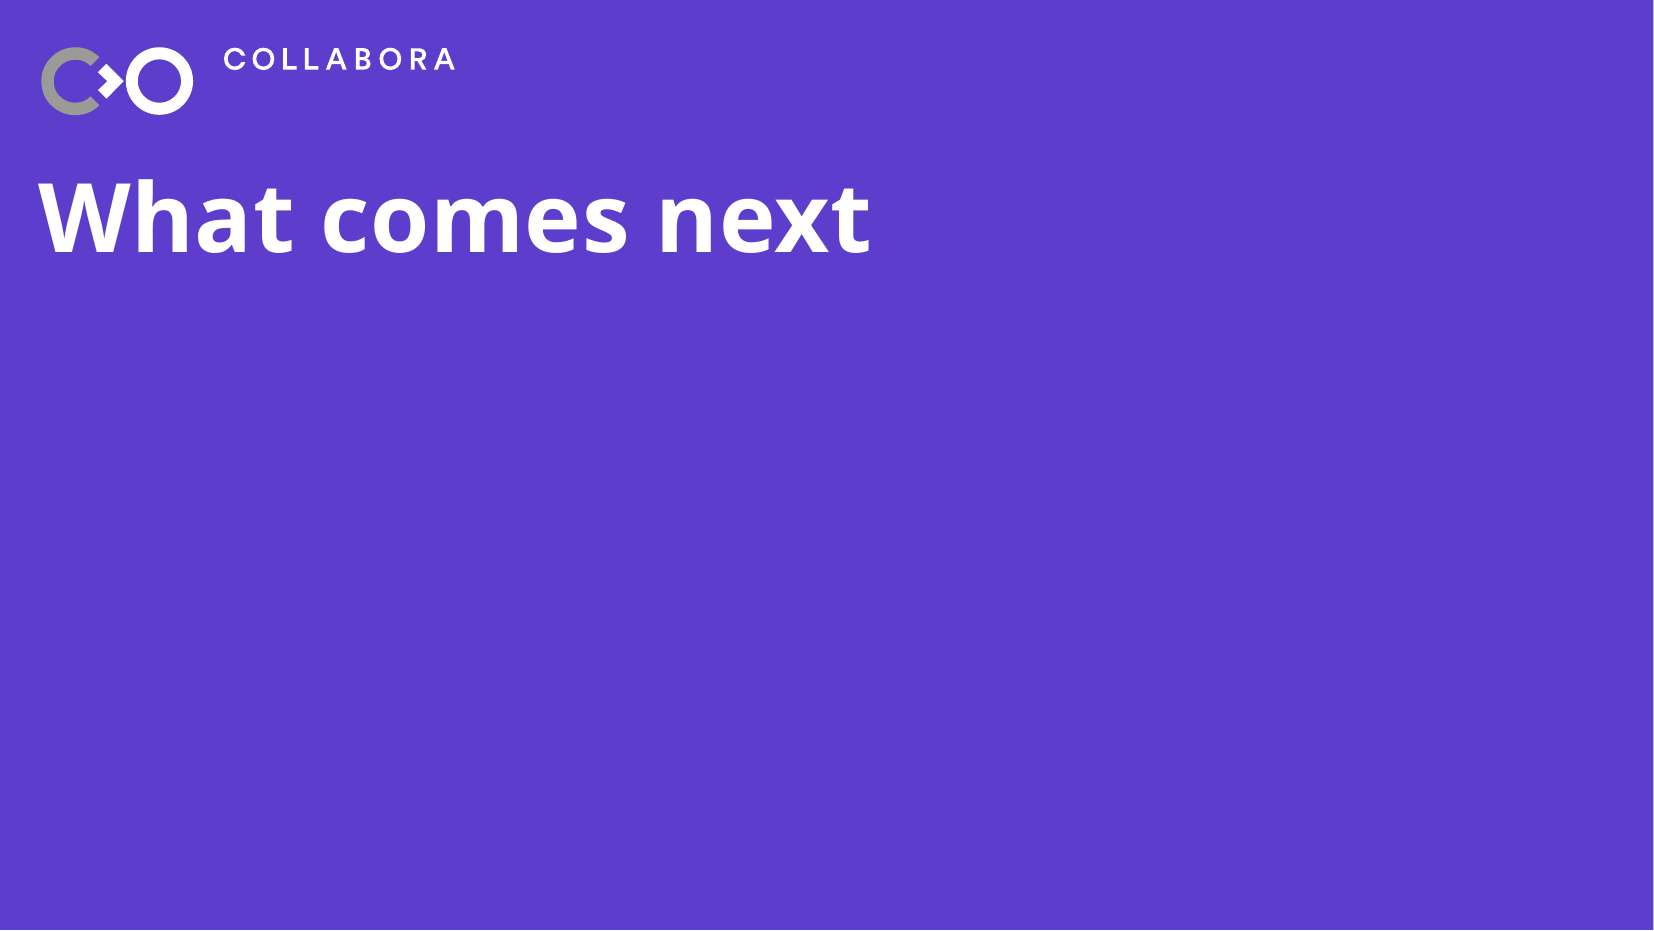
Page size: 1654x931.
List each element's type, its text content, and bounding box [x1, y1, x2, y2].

title What comes next [38, 156, 1614, 213]
